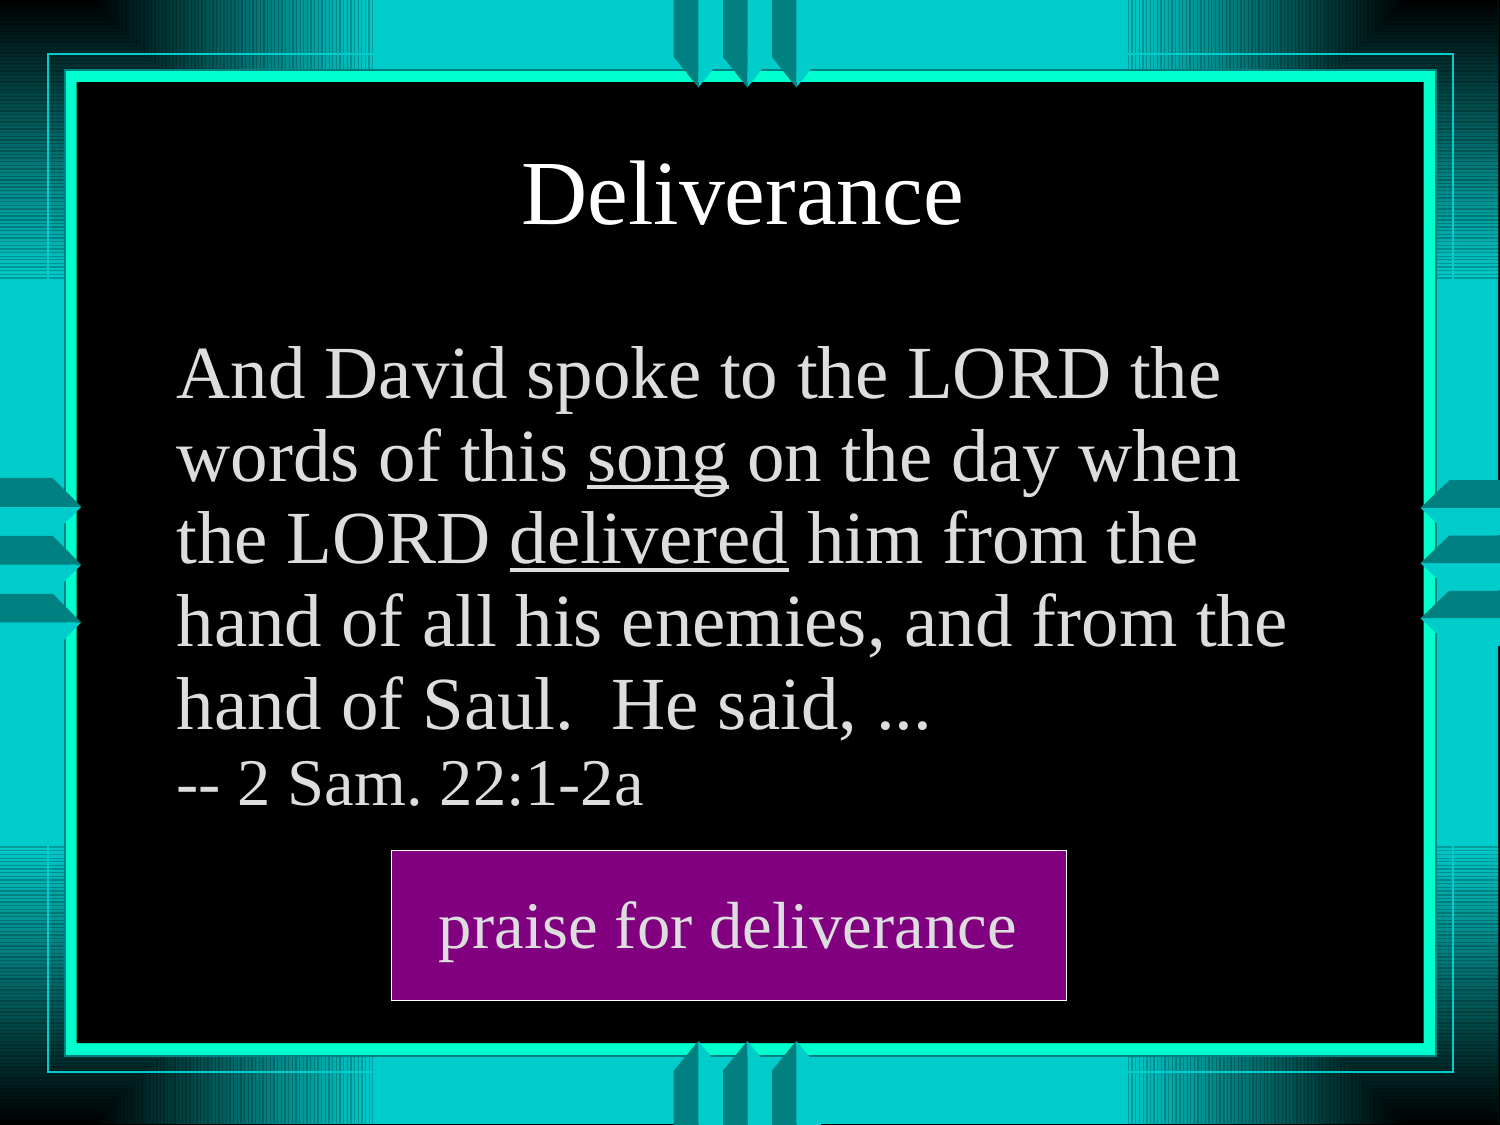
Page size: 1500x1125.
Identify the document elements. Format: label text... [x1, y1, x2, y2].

text_box And David spoke to the LORD the words of this song on the day when the LORD delivered him from the hand of all his enemies, and from the hand of Saul. He said, ... -- 2 Sam. 22:1-2a [161, 323, 1362, 828]
text_box praise for deliverance [391, 850, 1067, 1001]
title Deliverance [86, 99, 1400, 288]
